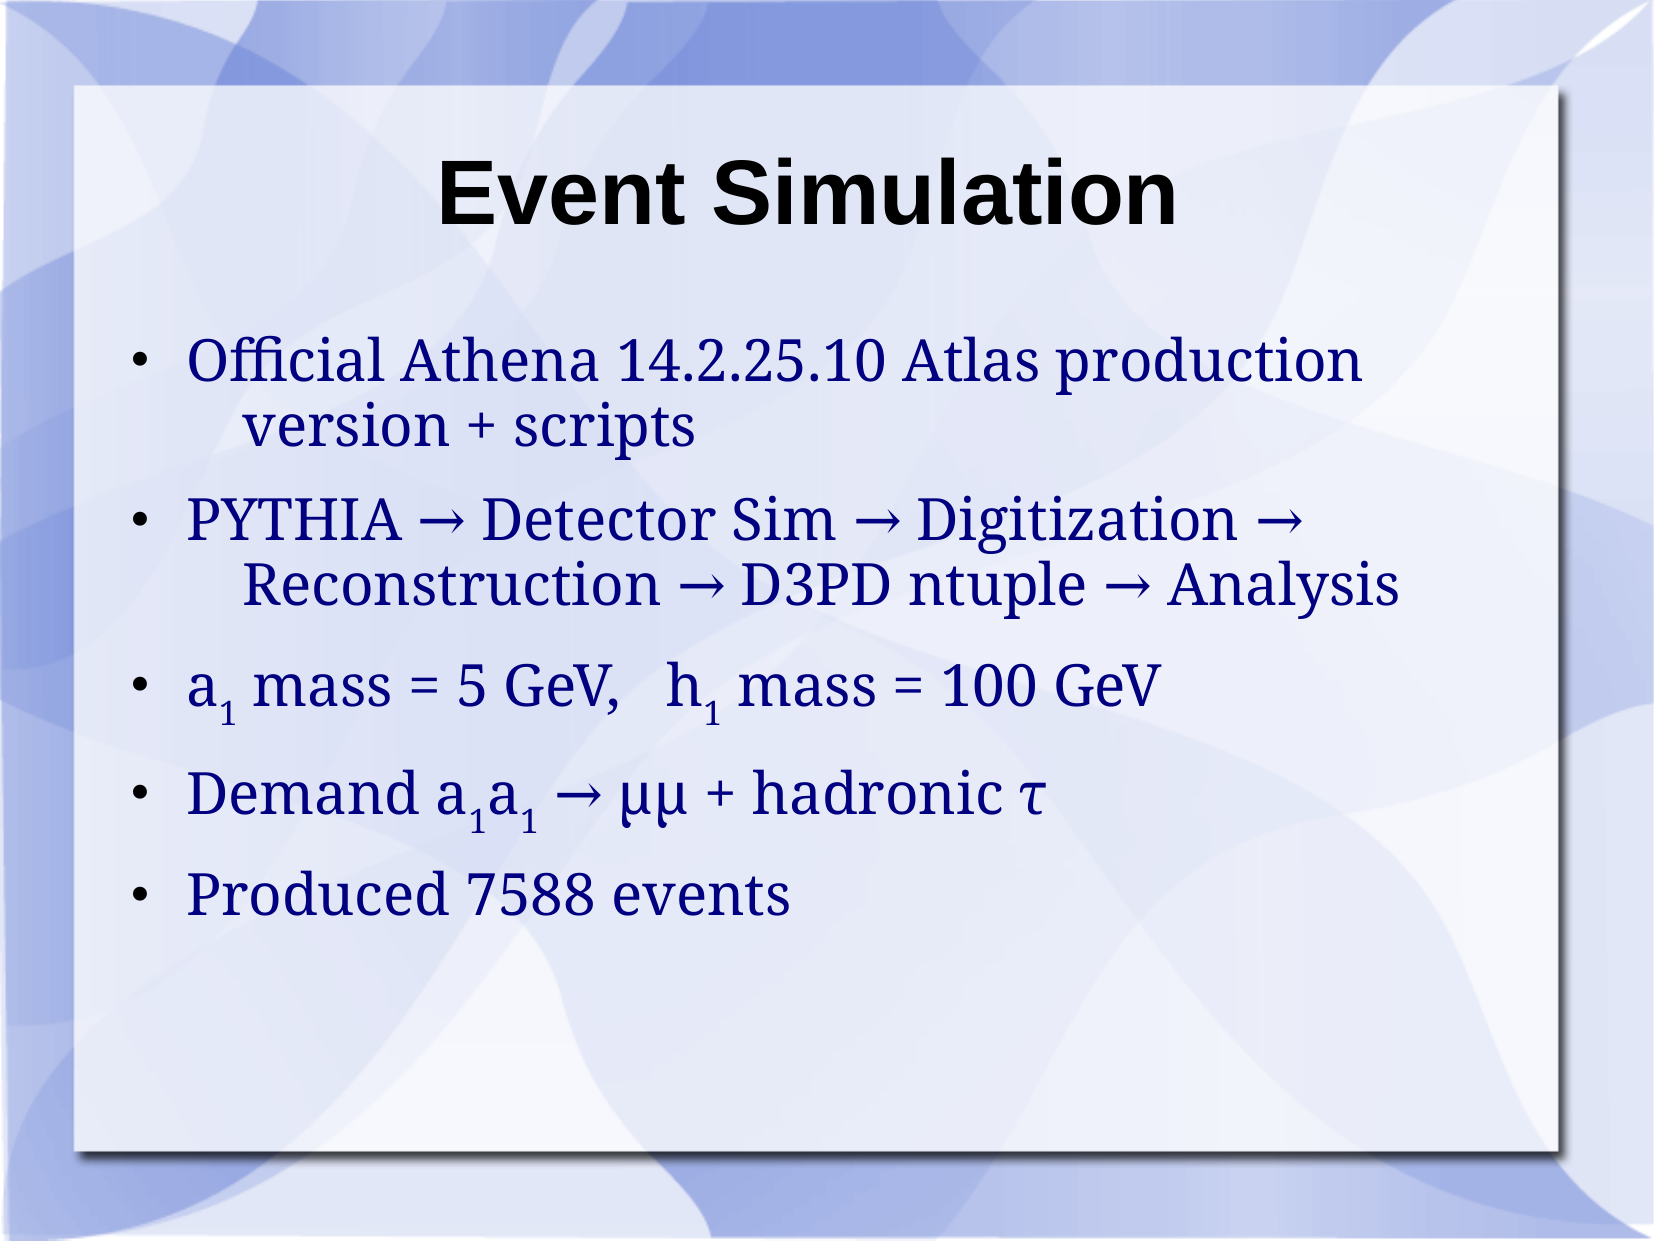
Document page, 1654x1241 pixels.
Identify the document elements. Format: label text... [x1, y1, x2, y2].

title Event Simulation [82, 98, 1536, 291]
picture [0, 0, 1654, 1241]
list Official Athena 14.2.25.10 Atlas production version + scripts PYTHIA → Detector Sim → Digitization → Reconstruction → D3PD ntuple → Analysis a1 mass = 5 GeV, h1 mass = 100 GeV Demand a1a1 → µµ + hadronic τ Produced 7588 events [129, 324, 1488, 1144]
